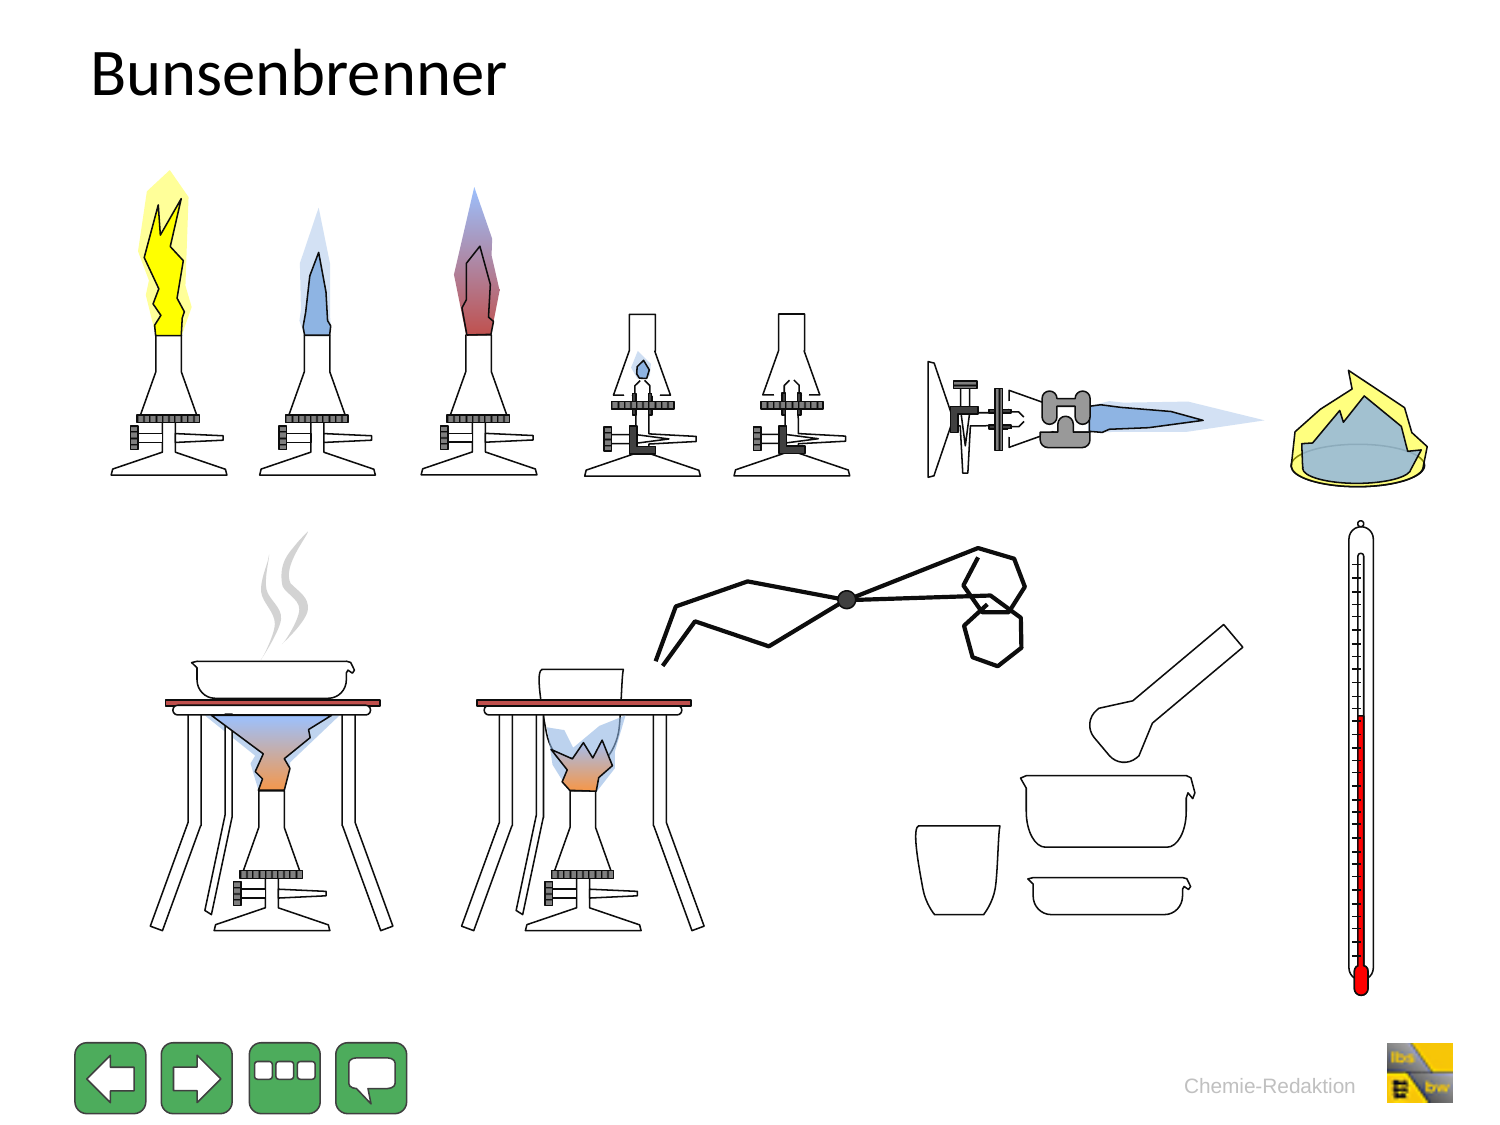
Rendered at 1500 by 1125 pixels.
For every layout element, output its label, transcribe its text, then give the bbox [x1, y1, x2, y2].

text_box [1291, 370, 1428, 487]
text_box [584, 314, 701, 477]
text_box [259, 207, 376, 476]
text_box [928, 361, 1265, 478]
text_box [111, 170, 227, 476]
text_box [461, 669, 705, 931]
text_box [463, 250, 492, 334]
text_box [837, 590, 856, 609]
title Bunsenbrenner [75, 20, 1426, 110]
text_box [1089, 624, 1243, 763]
picture [1387, 1043, 1453, 1103]
text_box [1348, 520, 1374, 996]
text_box [191, 554, 355, 699]
text_box [1027, 877, 1191, 915]
text_box [150, 700, 393, 931]
text_box [1020, 775, 1195, 848]
text_box [421, 335, 537, 475]
text_box [281, 531, 308, 645]
text_box [915, 825, 1000, 915]
text_box [453, 187, 500, 320]
text_box [734, 313, 850, 476]
